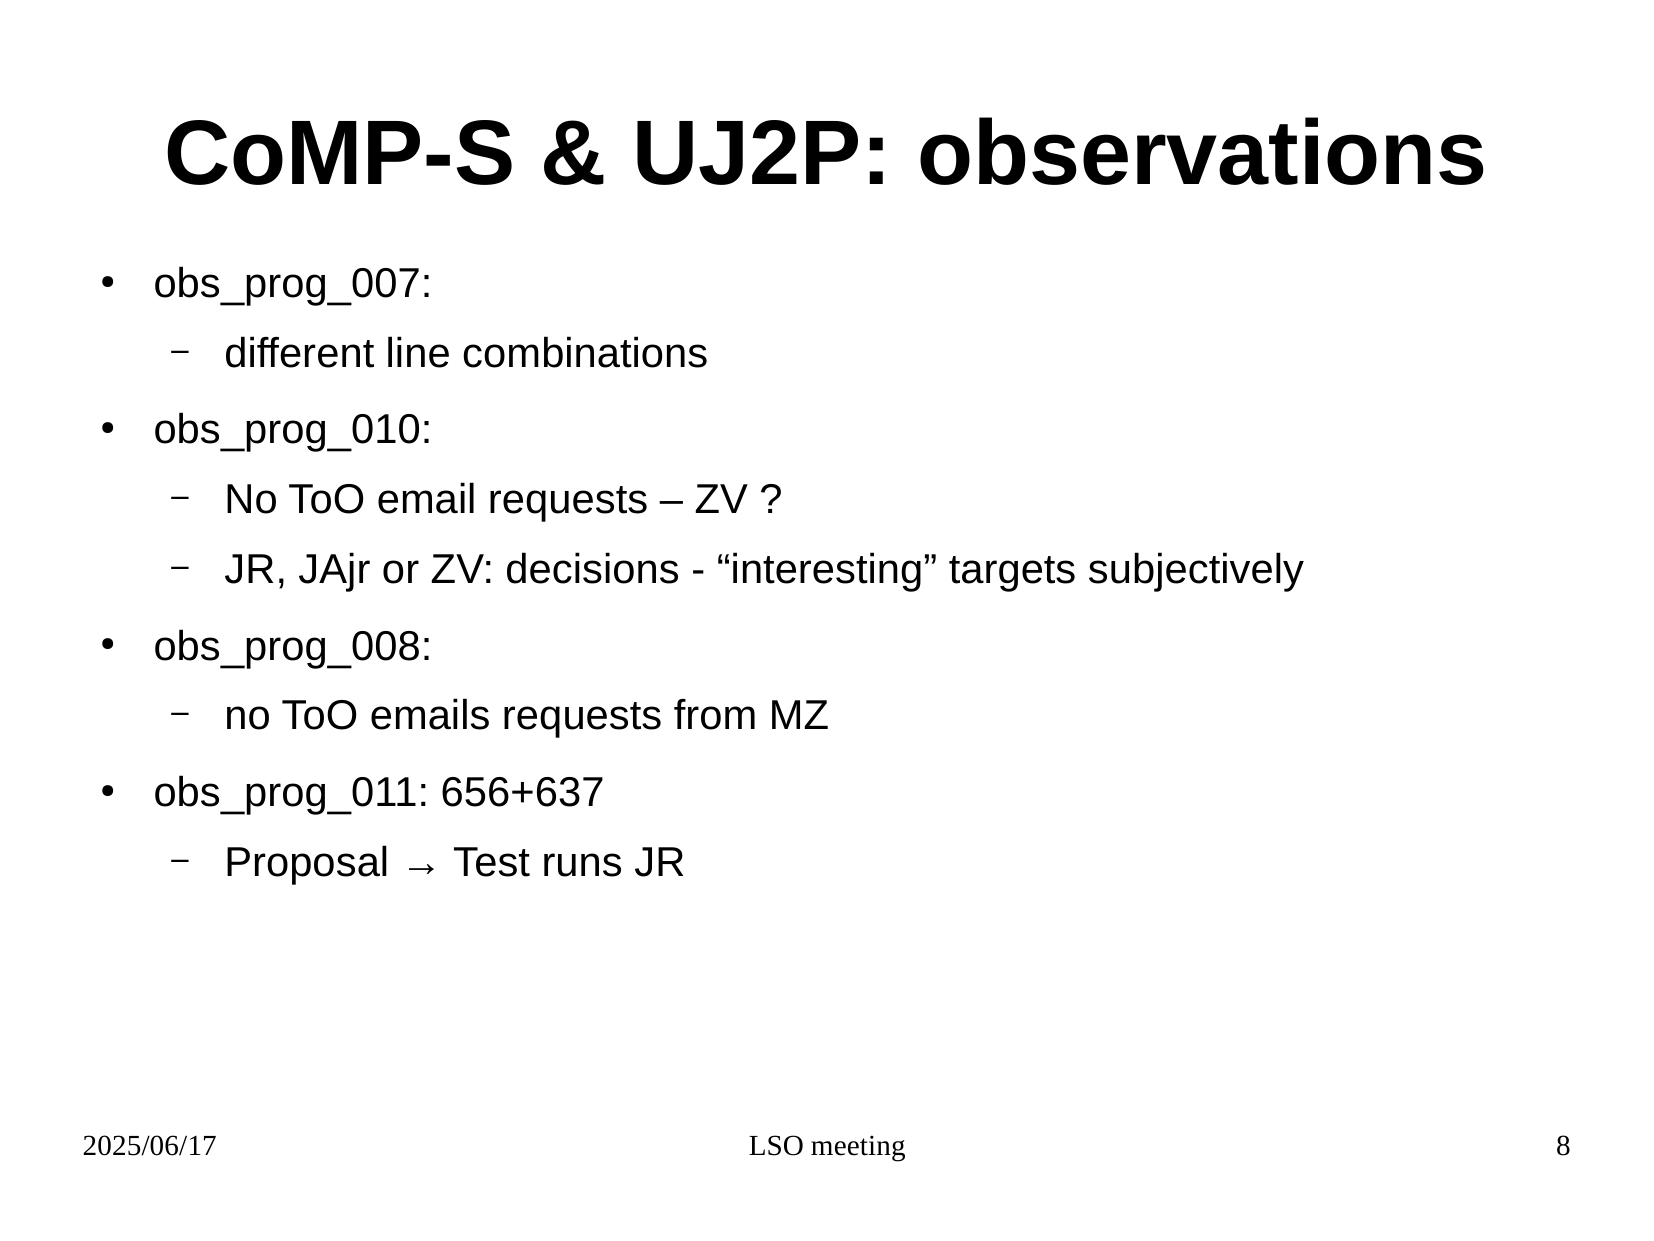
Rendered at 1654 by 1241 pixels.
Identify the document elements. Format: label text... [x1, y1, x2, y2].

title CoMP-S & UJ2P: observations [82, 49, 1571, 183]
list obs_prog_007: different line combinations obs_prog_010: No ToO email requests – ZV ? JR, JAjr or ZV: decisions - “interesting” targets subjectively obs_prog_008: no ToO emails requests from MZ obs_prog_011: 656+637 Proposal → Test runs JR [82, 183, 1571, 1126]
